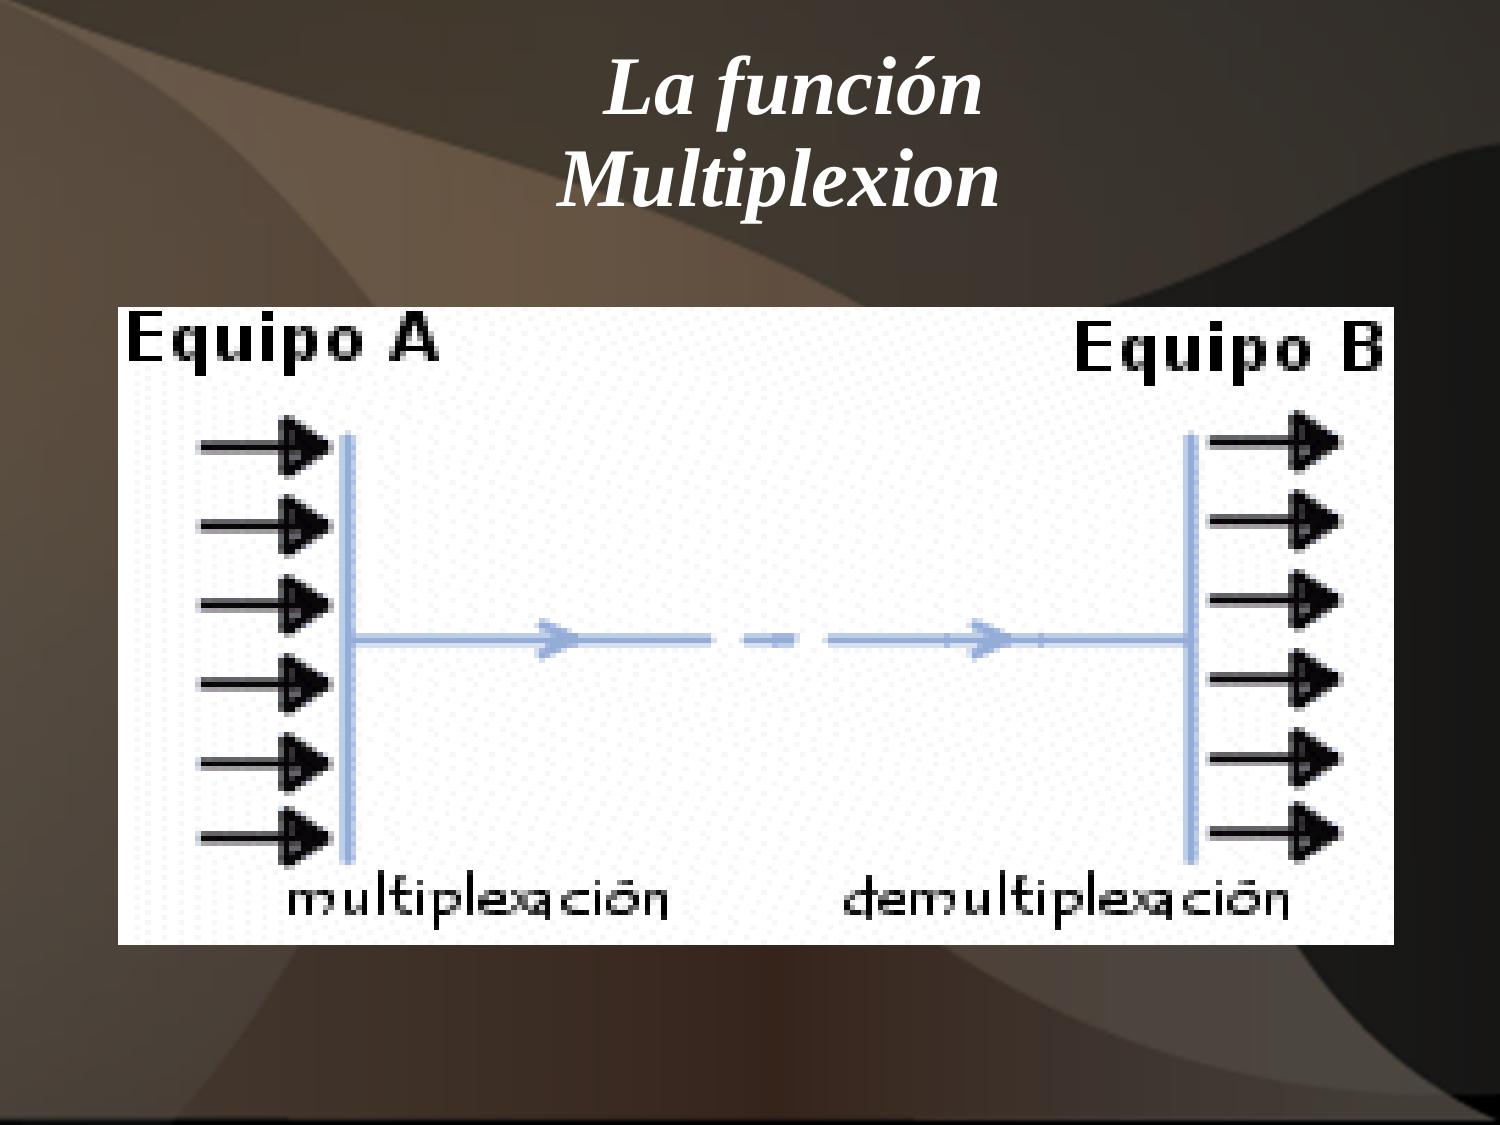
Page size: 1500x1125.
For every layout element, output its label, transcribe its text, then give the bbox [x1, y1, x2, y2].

picture [0, 0, 1500, 1125]
text_box La función Multiplexion [448, 39, 1111, 225]
